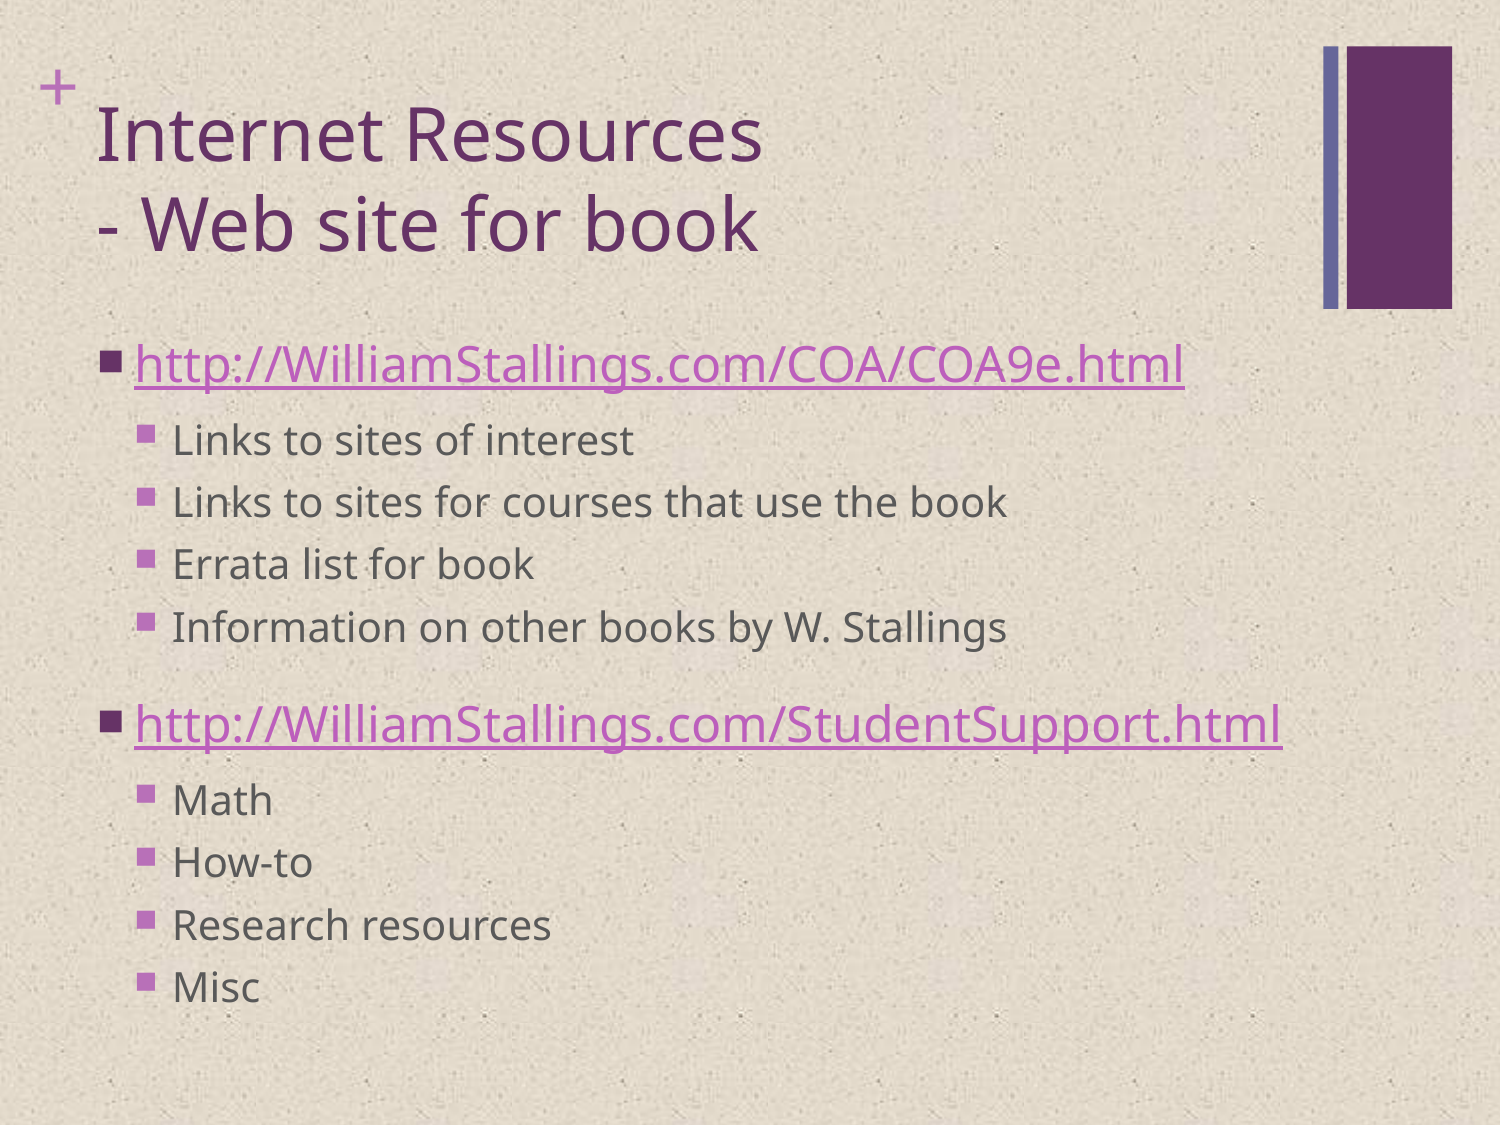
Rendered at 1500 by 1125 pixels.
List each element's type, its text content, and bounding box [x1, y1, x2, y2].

title Internet Resources - Web site for book [81, 79, 1322, 263]
picture [0, 0, 1500, 1125]
list http://WilliamStallings.com/COA/COA9e.html Links to sites of interest Links to sites for courses that use the book Errata list for book Information on other books by W. Stallings http://WilliamStallings.com/StudentSupport.html Math How-to Research resources Misc [81, 324, 1322, 1005]
